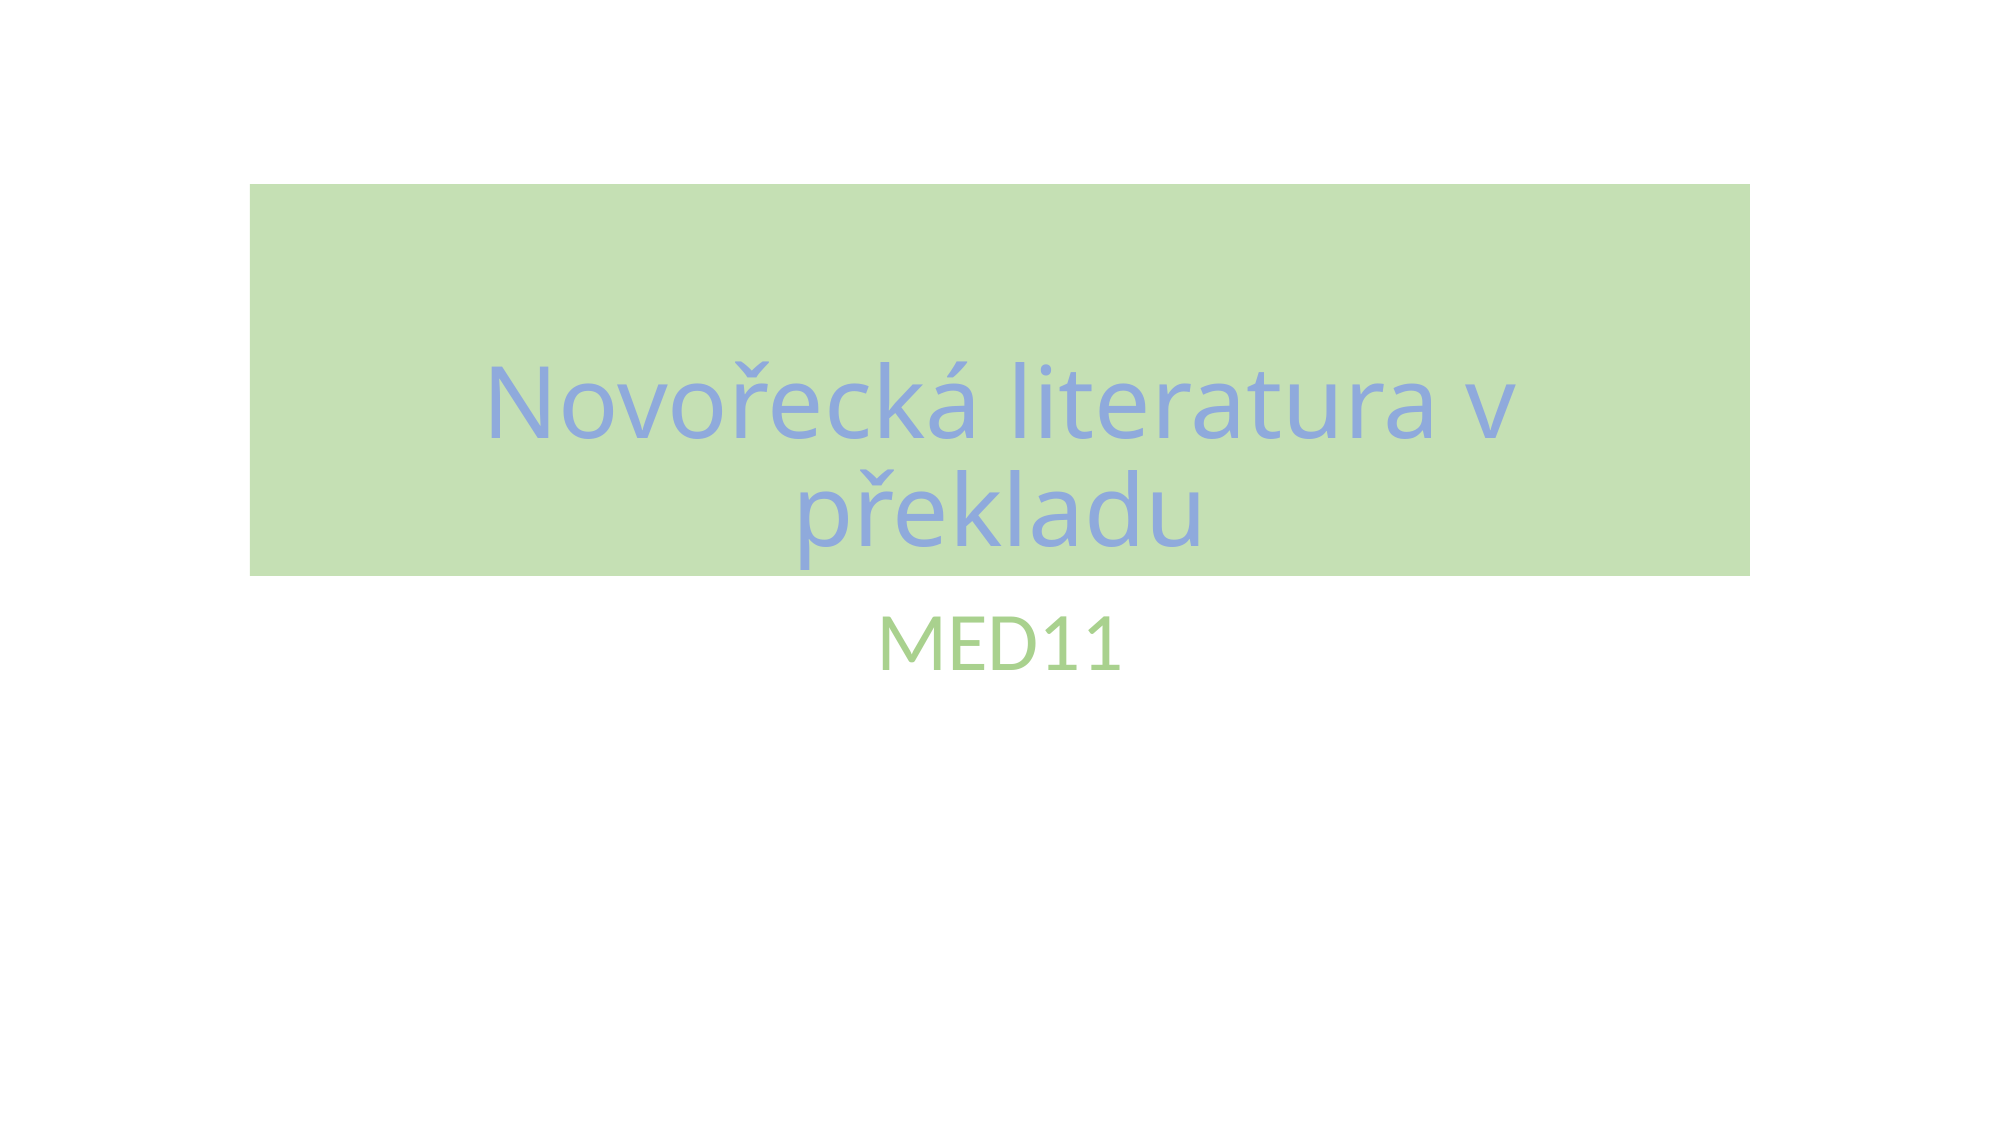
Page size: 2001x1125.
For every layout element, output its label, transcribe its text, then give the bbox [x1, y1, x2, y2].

title Novořecká literatura v překladu [249, 184, 1750, 576]
subtitle MED11 [249, 590, 1750, 863]
